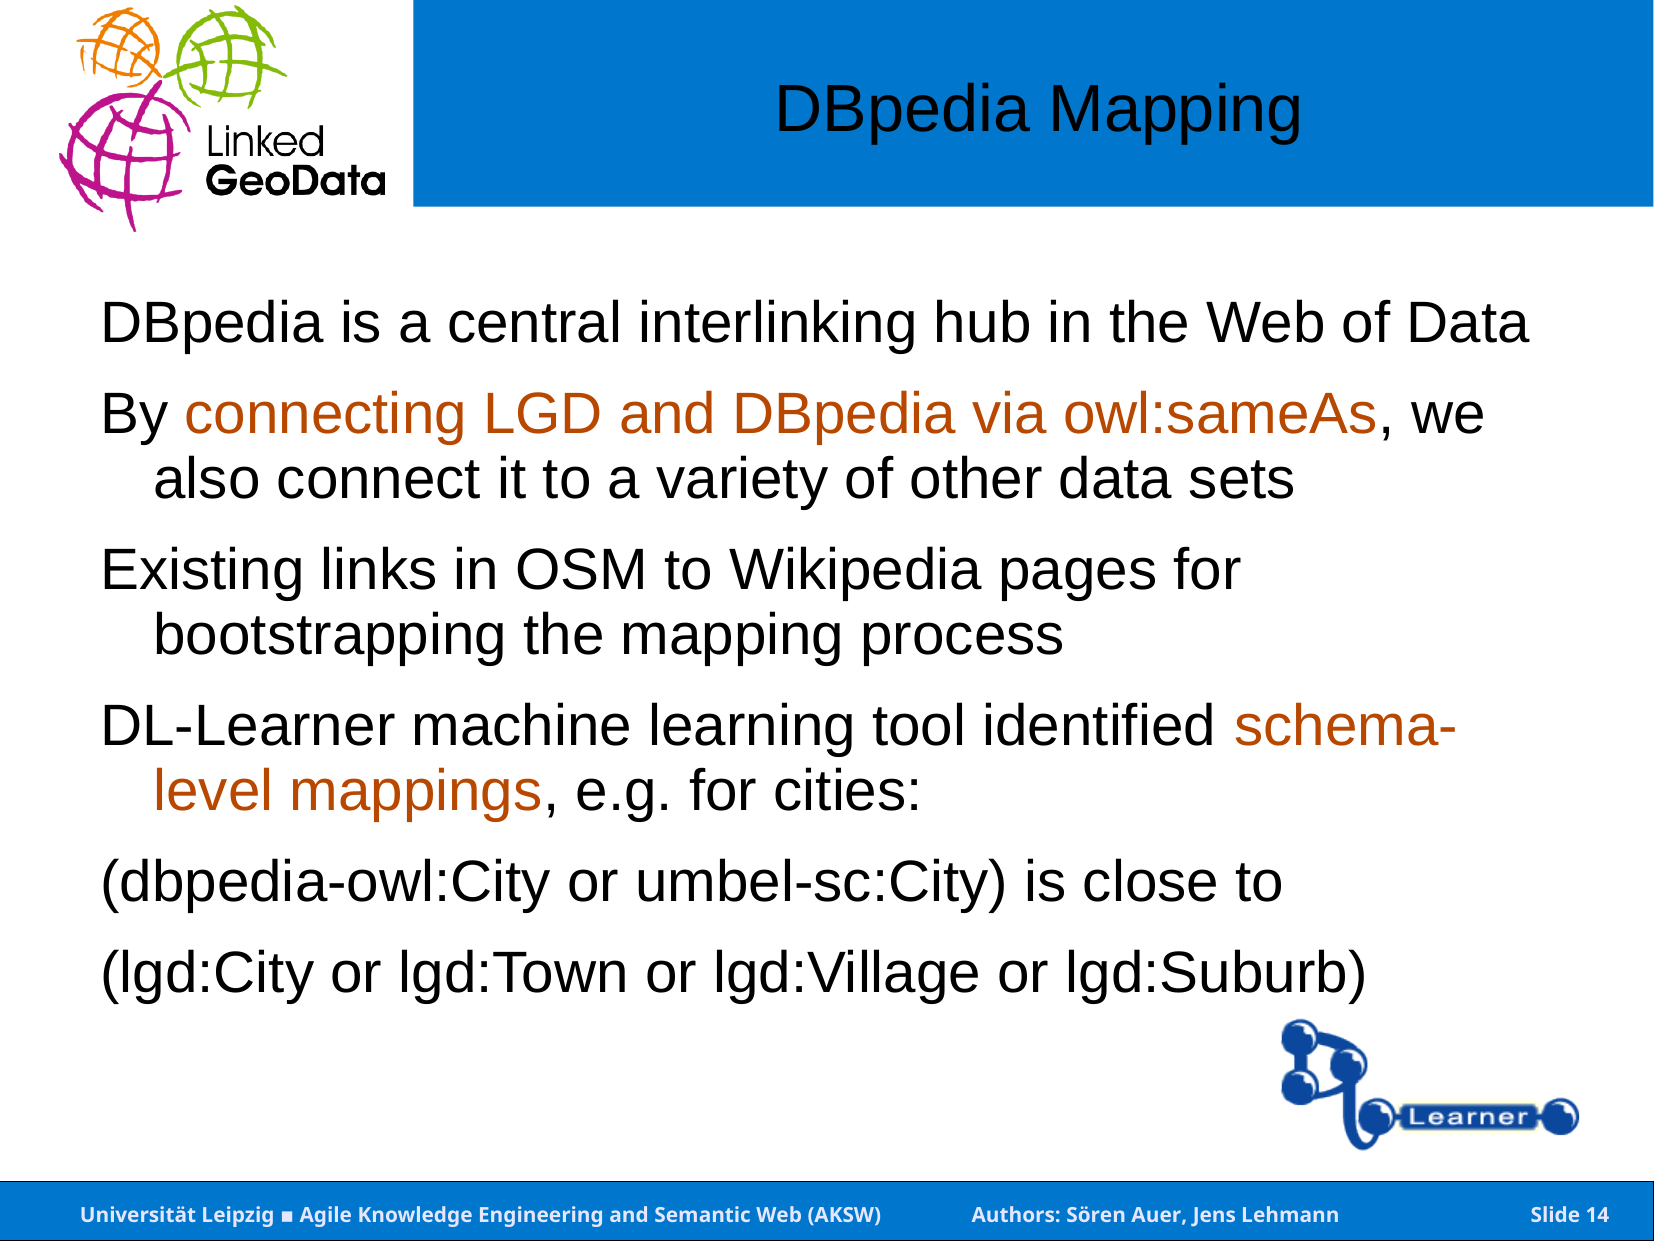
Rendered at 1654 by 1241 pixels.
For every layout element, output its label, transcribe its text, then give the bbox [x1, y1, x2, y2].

list DBpedia is a central interlinking hub in the Web of Data By connecting LGD and DBpedia via owl:sameAs, we also connect it to a variety of other data sets Existing links in OSM to Wikipedia pages for bootstrapping the mapping process DL-Learner machine learning tool identified schema-level mappings, e.g. for cities: (dbpedia-owl:City or umbel-sc:City) is close to (lgd:City or lgd:Town or lgd:Village or lgd:Suburb) [82, 290, 1571, 1094]
picture [59, 5, 385, 232]
title DBpedia Mapping [442, 38, 1636, 178]
picture [1263, 1003, 1625, 1167]
